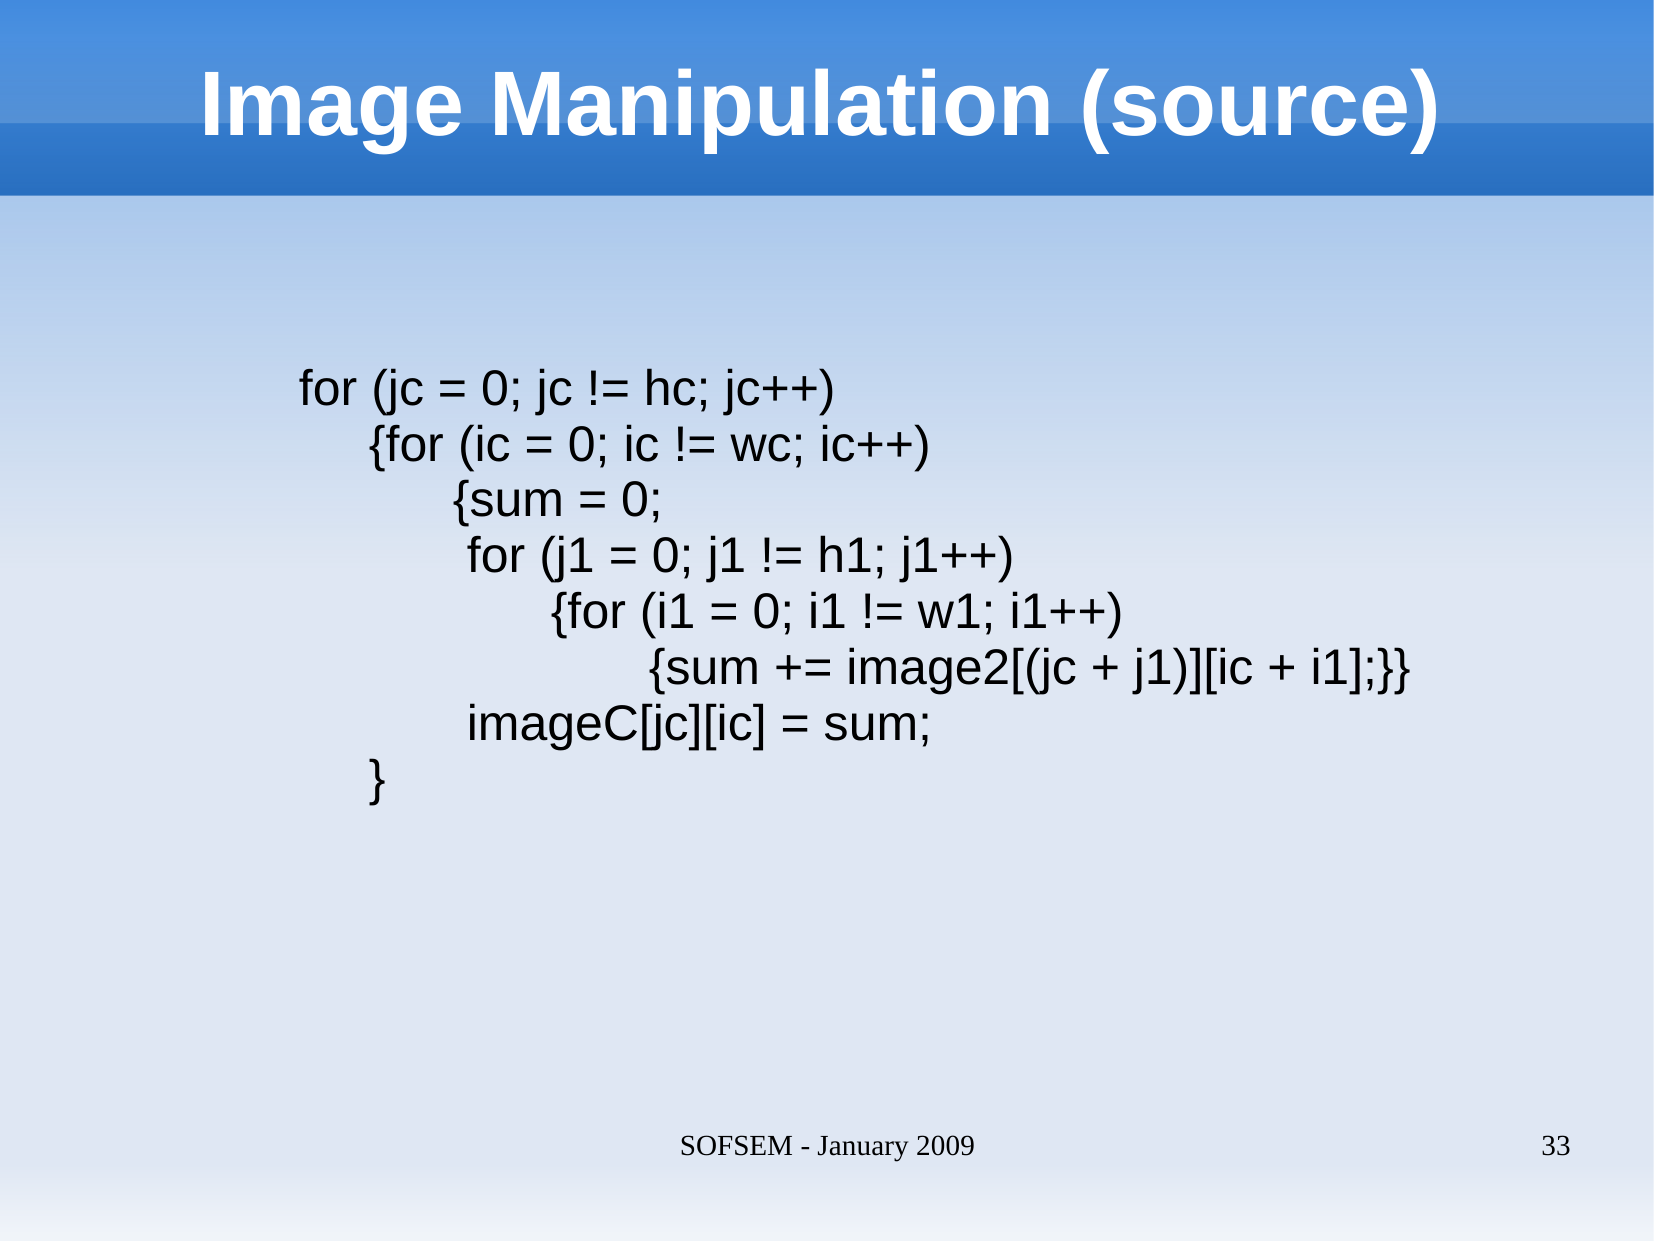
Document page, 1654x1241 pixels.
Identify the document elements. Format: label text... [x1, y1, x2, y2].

picture [0, 0, 1654, 1241]
title Image Manipulation (source) [76, 0, 1565, 208]
text_box for (jc = 0; jc != hc; jc++) {for (ic = 0; ic != wc; ic++) {sum = 0; for (j1 = 0; j1 != h1; j1++) {for (i1 = 0; i1 != w1; i1++) {sum += image2[(jc + j1)][ic + i1];}} imageC[jc][ic] = sum; } [242, 324, 1441, 881]
